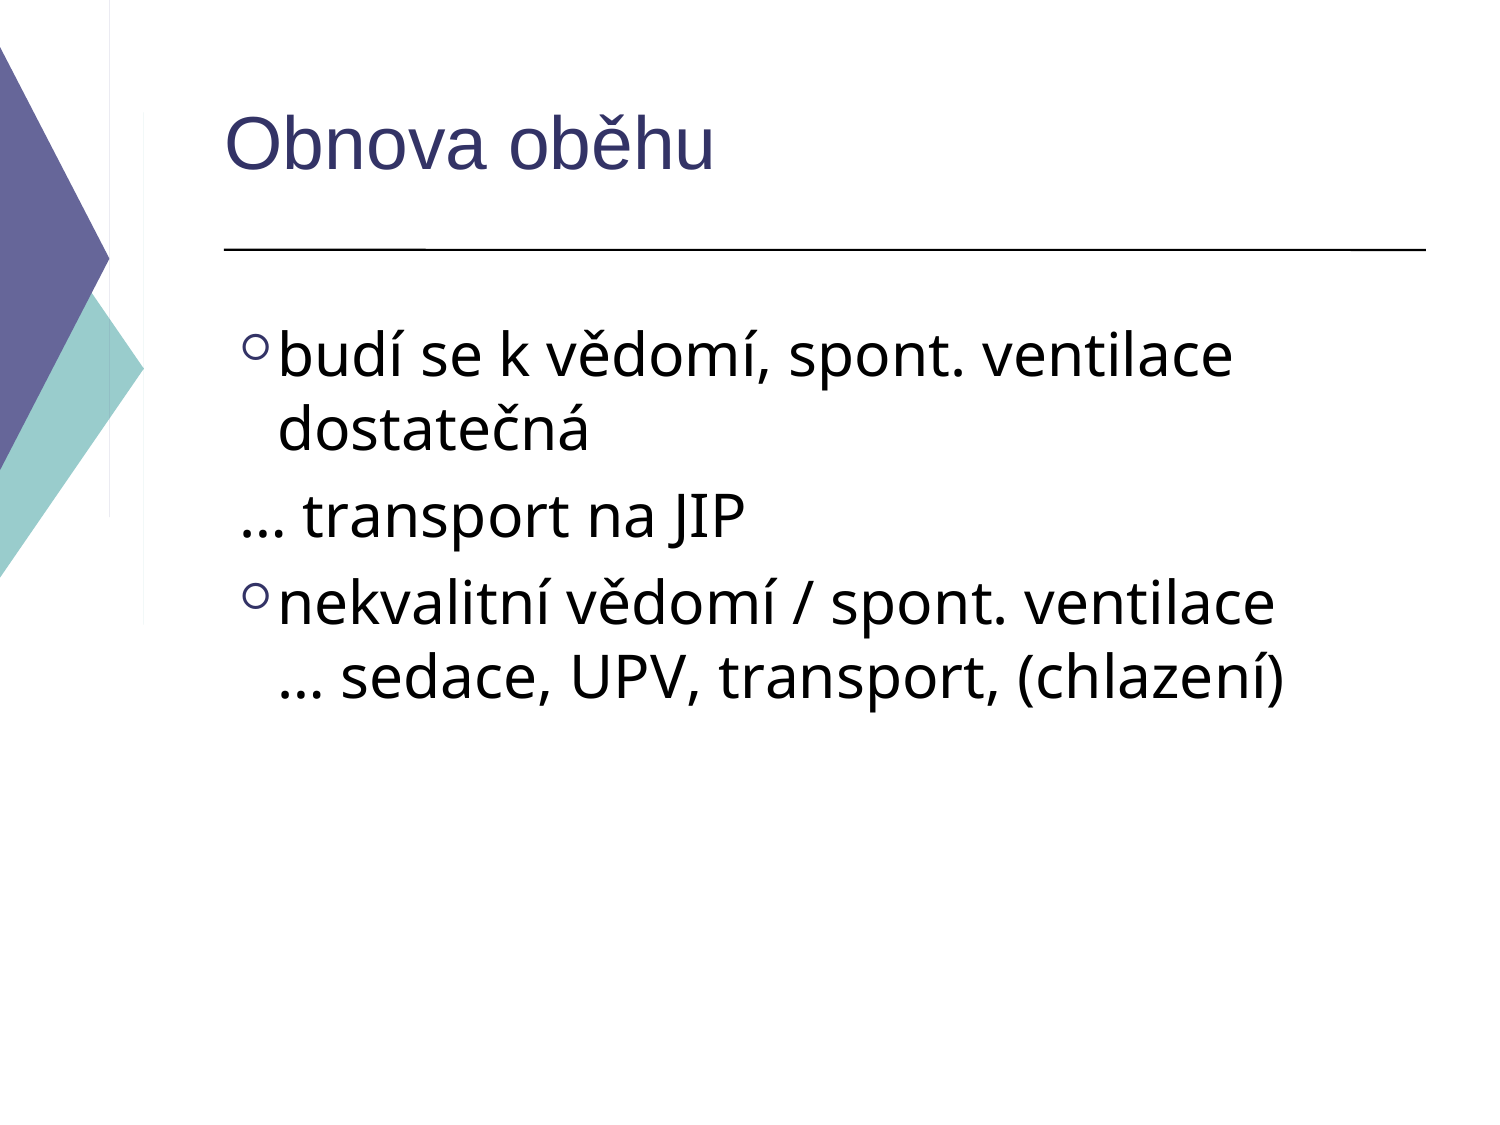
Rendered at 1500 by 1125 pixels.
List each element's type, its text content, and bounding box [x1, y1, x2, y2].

list budí se k vědomí, spont. ventilace dostatečná … transport na JIP nekvalitní vědomí / spont. ventilace … sedace, UPV, transport, (chlazení) [224, 299, 1424, 975]
title Obnova oběhu [224, 48, 1424, 229]
